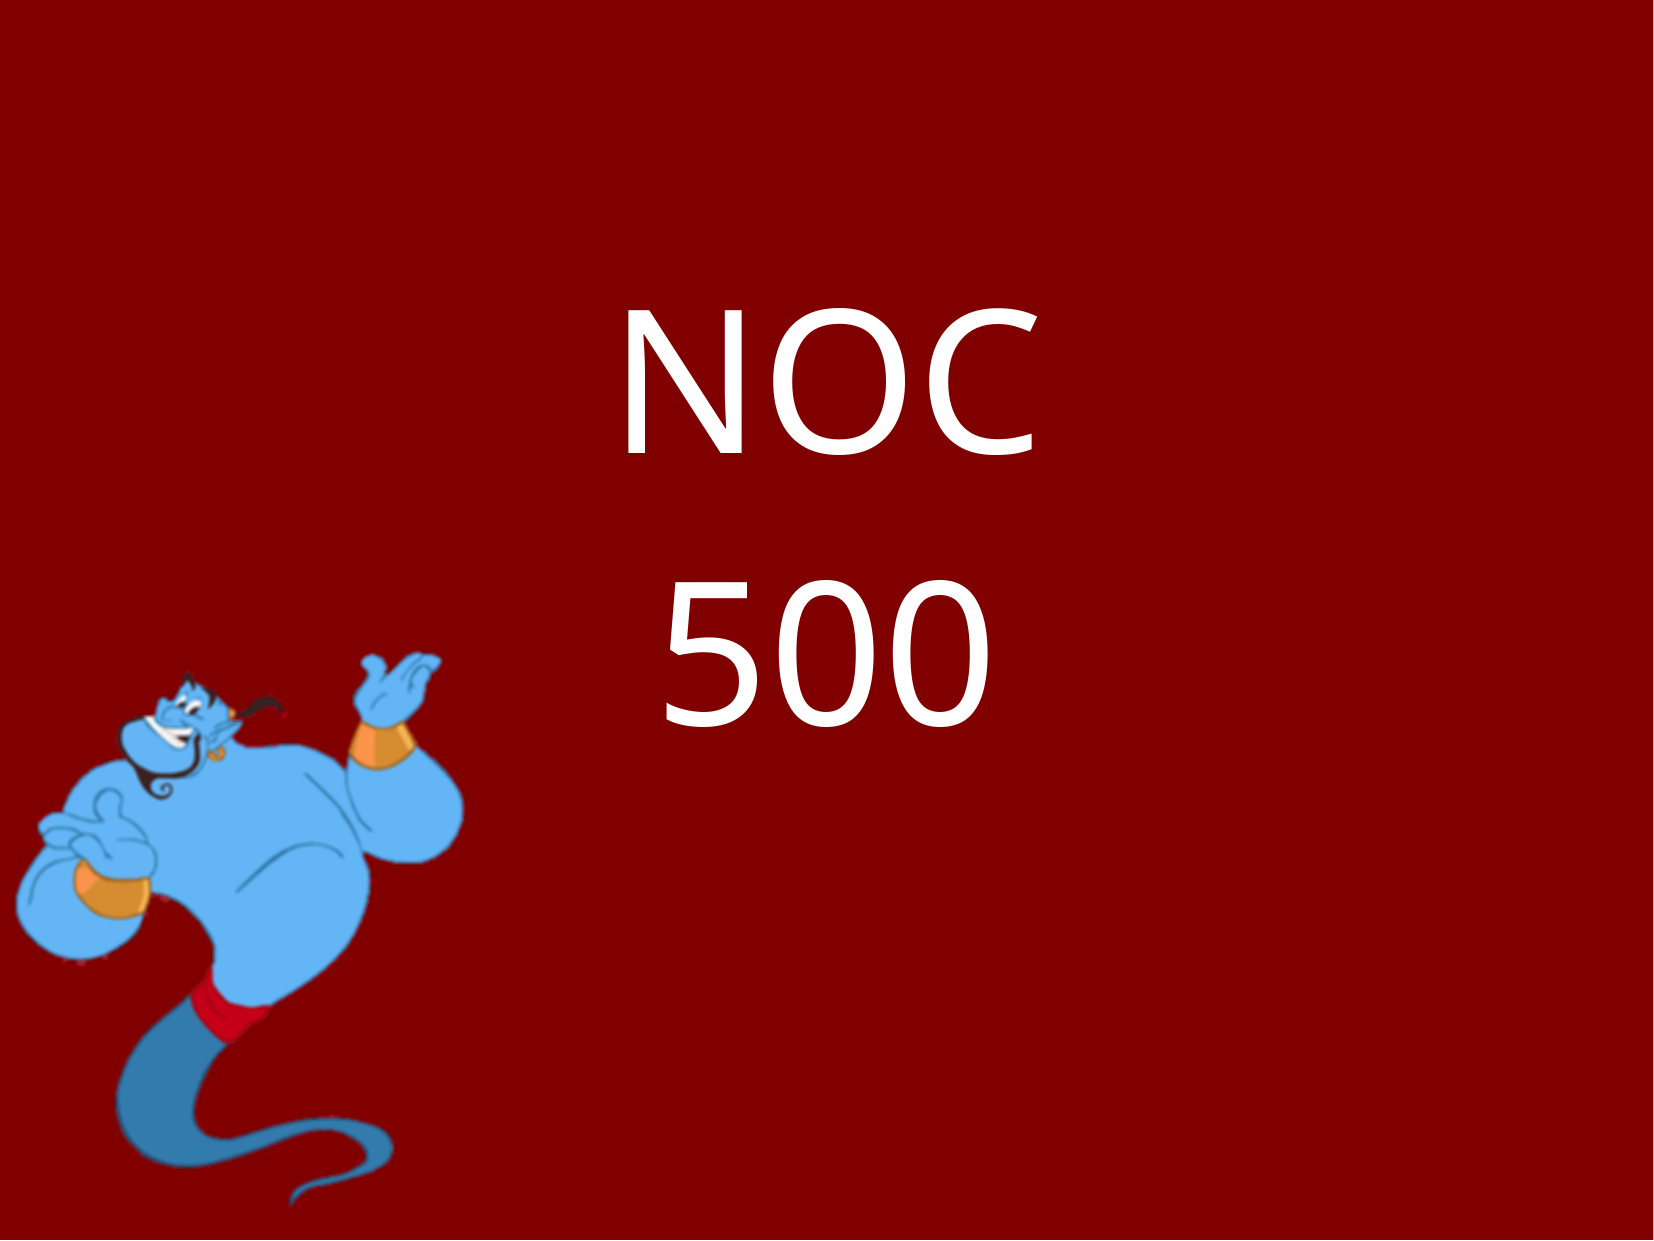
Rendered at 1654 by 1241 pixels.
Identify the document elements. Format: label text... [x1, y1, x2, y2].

subtitle NOC 500 [82, 49, 1571, 975]
picture [7, 620, 473, 1241]
